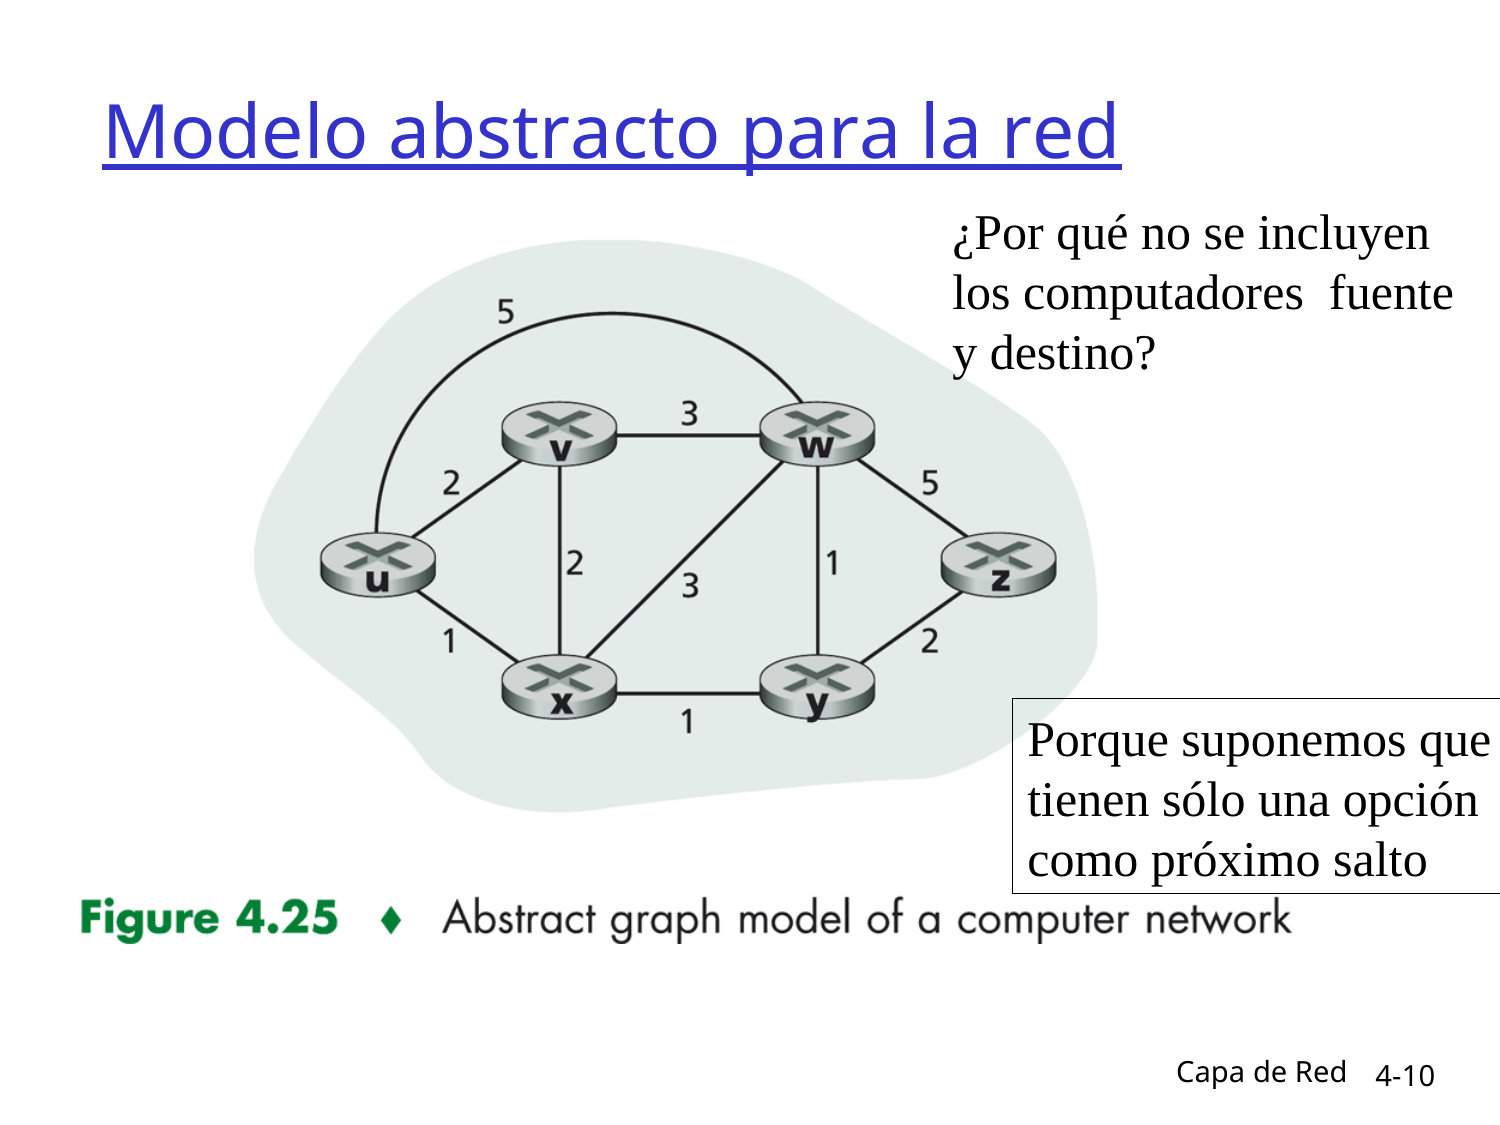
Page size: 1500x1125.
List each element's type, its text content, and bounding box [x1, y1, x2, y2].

text_box Porque suponemos que tienen sólo una opción como próximo salto [1012, 698, 1500, 894]
text_box ¿Por qué no se incluyen los computadores fuente y destino? [937, 191, 1473, 387]
title Modelo abstracto para la red [87, 37, 1363, 225]
picture [81, 239, 1292, 944]
